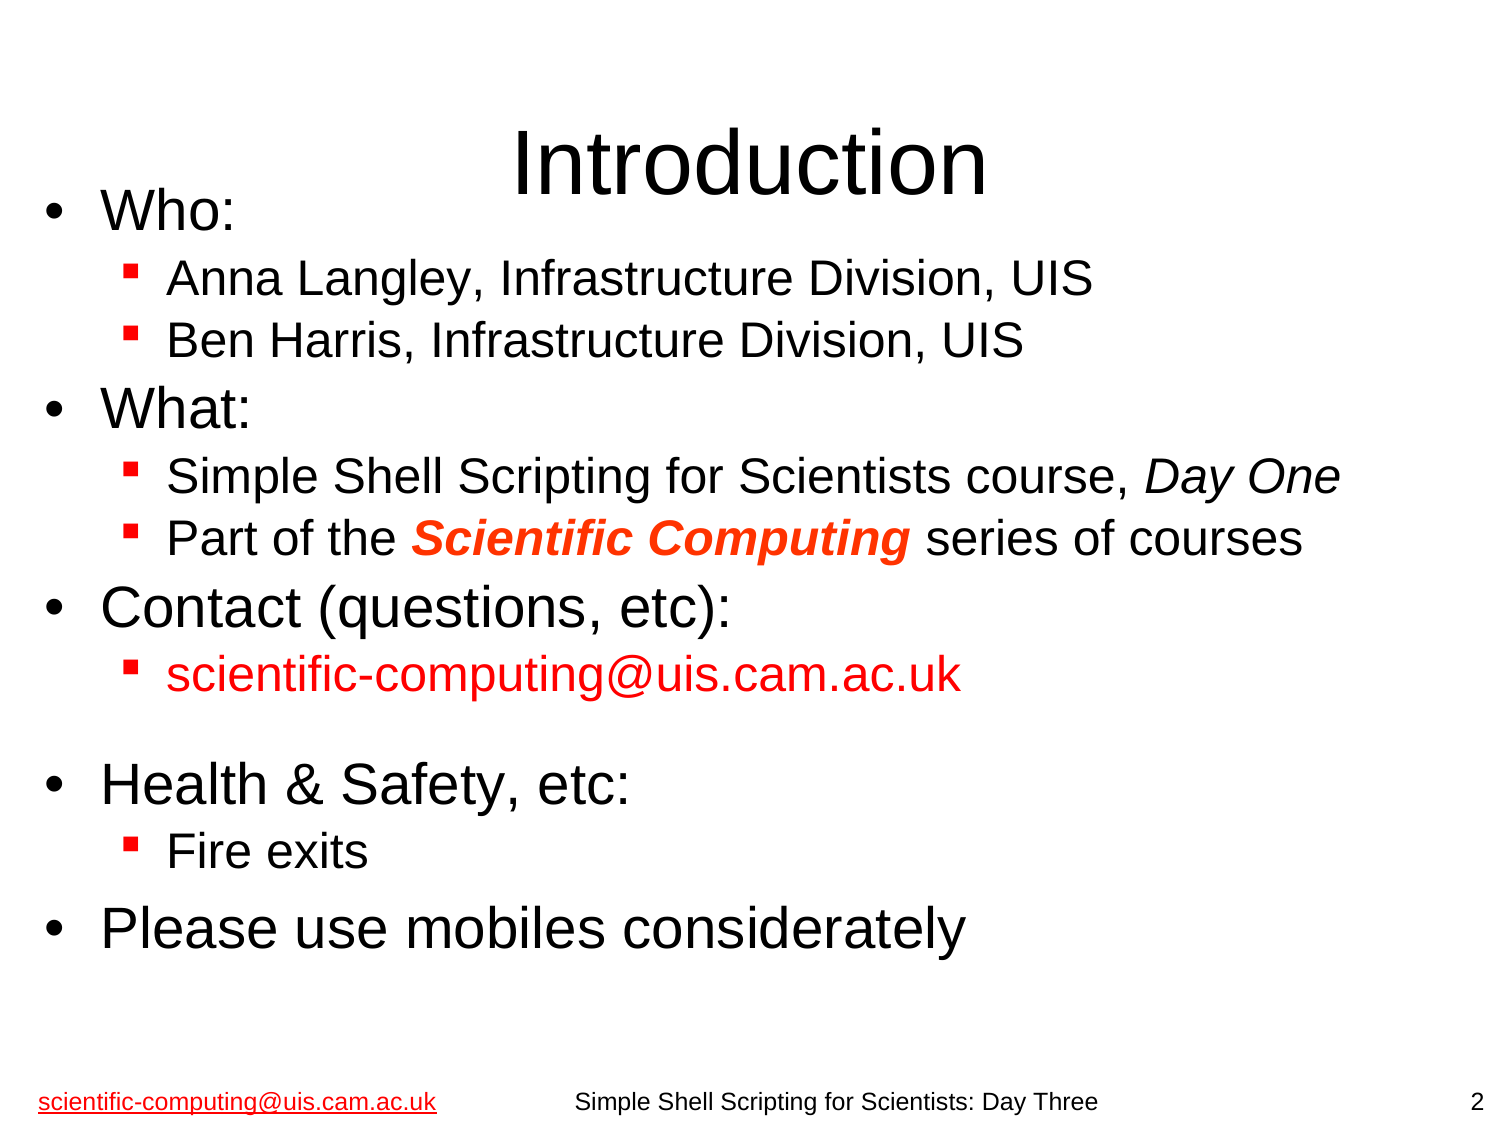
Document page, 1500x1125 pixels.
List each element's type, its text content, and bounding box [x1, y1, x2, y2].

title Introduction [99, 99, 1401, 176]
list Who: Anna Langley, Infrastructure Division, UIS Ben Harris, Infrastructure Division, UIS What: Simple Shell Scripting for Scientists course, Day One Part of the Scientific Computing series of courses Contact (questions, etc): scientific-computing@uis.cam.ac.uk Health & Safety, etc: Fire exits Please use mobiles considerately [29, 176, 1471, 1078]
